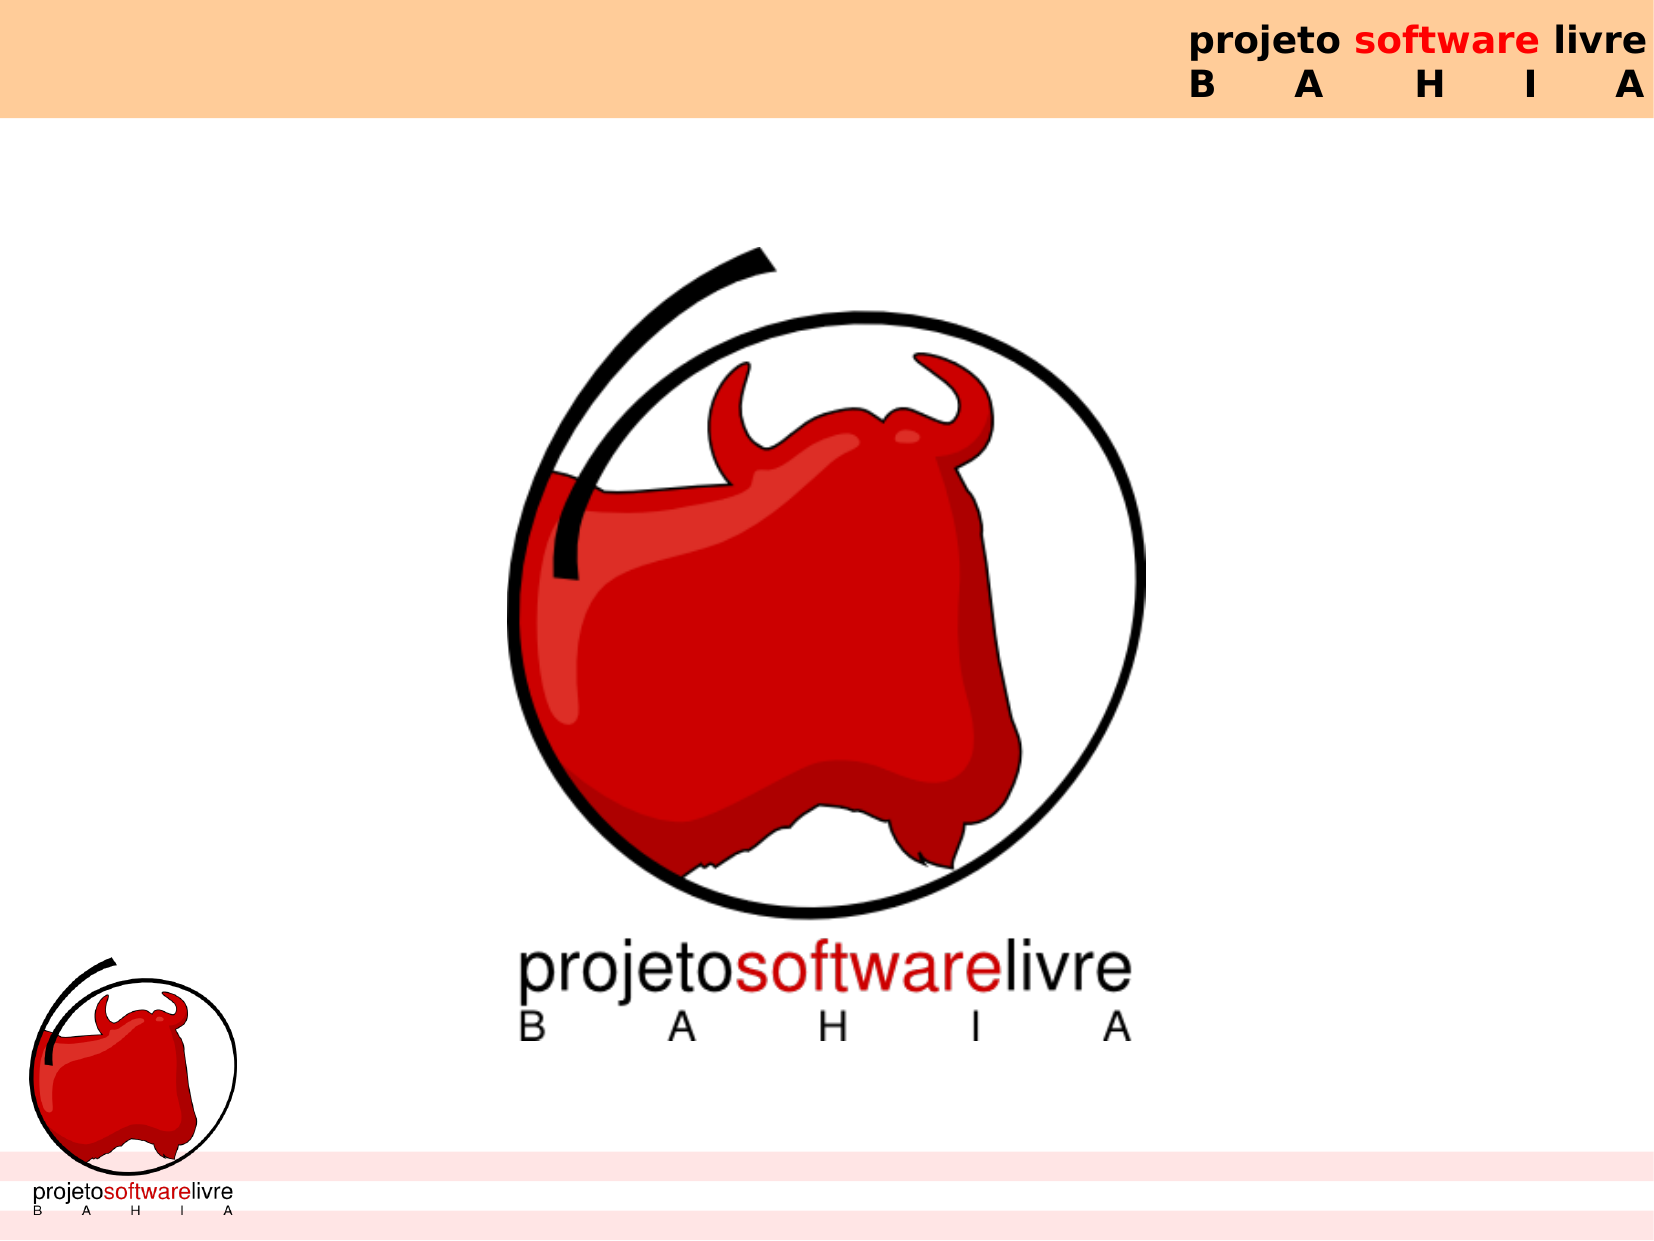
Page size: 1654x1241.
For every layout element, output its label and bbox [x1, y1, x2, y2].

picture [507, 247, 1146, 1041]
picture [29, 957, 237, 1215]
